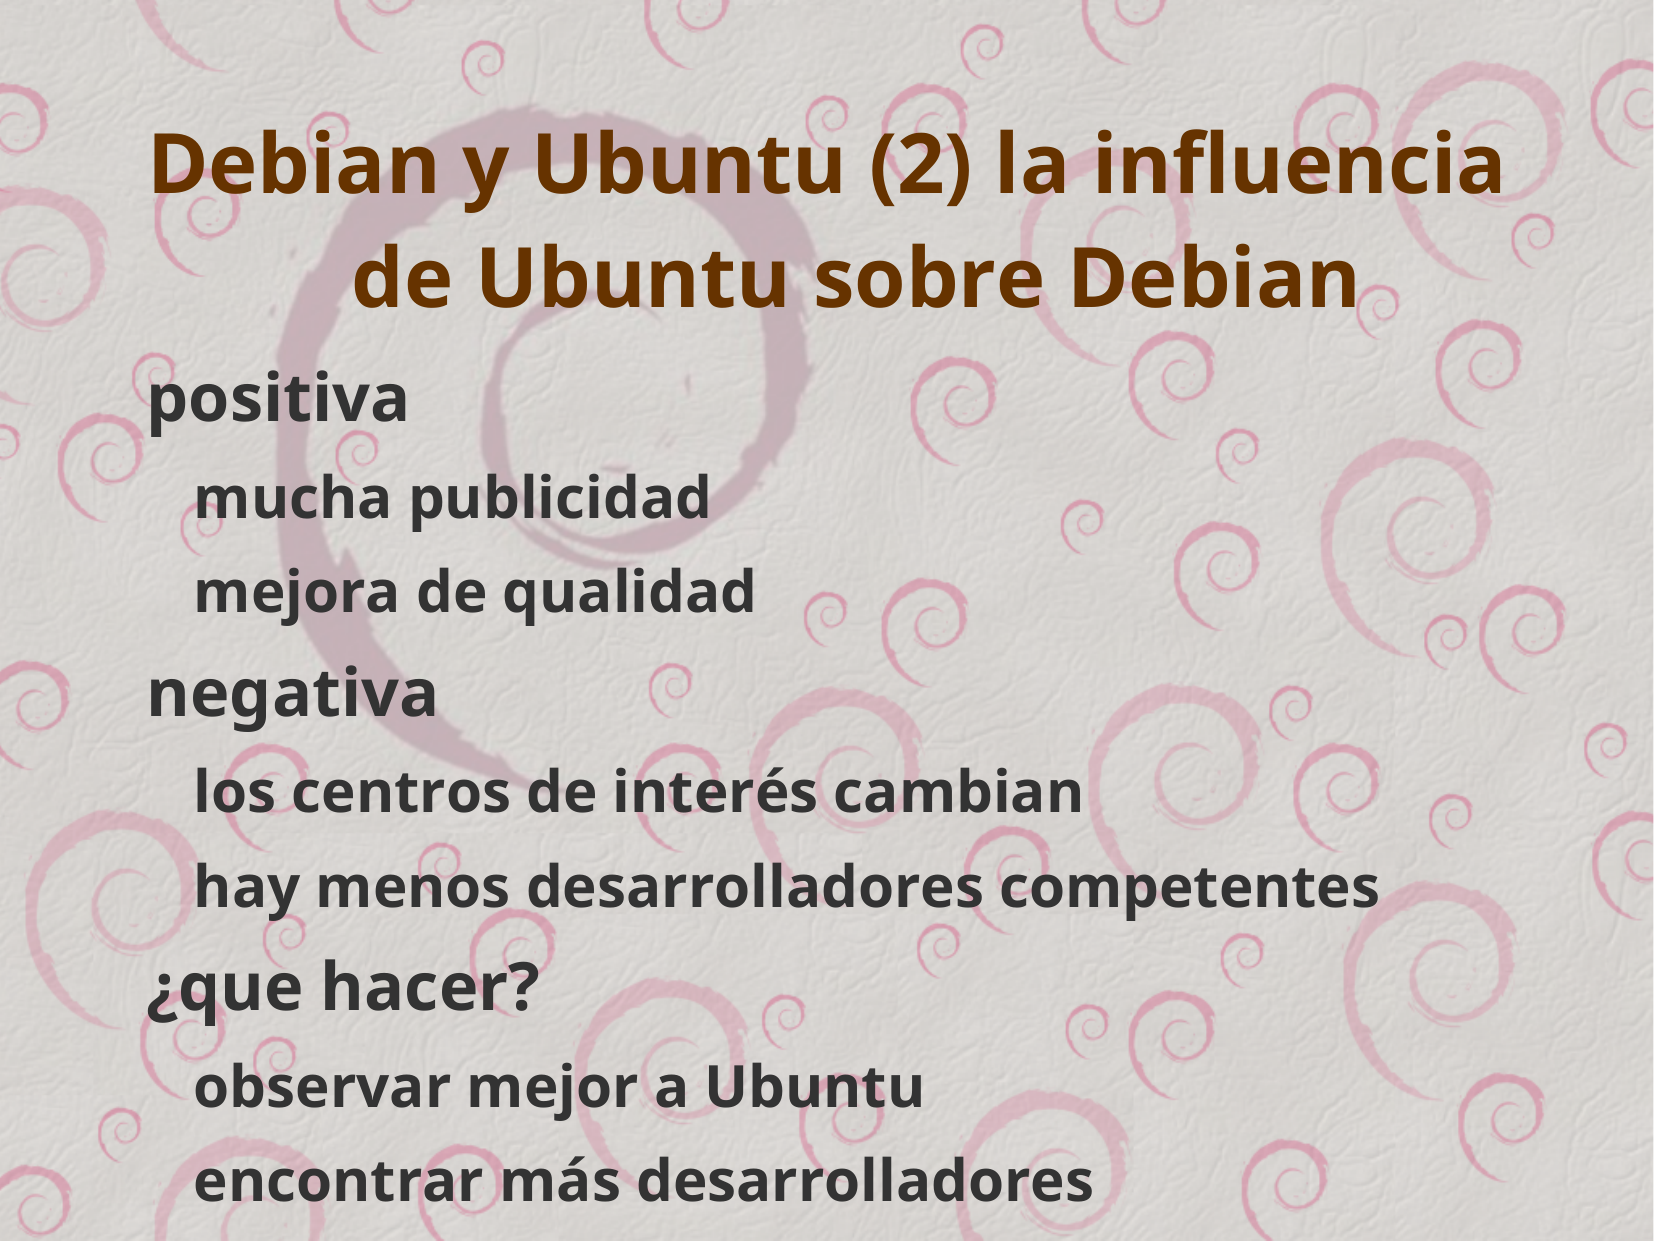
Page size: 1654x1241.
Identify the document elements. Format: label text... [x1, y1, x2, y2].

picture [0, 0, 1654, 1241]
list positiva mucha publicidad mejora de qualidad negativa los centros de interés cambian hay menos desarrolladores competentes ¿que hacer? observar mejor a Ubuntu encontrar más desarrolladores fomentar contribuciones a Debian [134, 350, 1516, 1189]
title Debian y Ubuntu (2) la influencia de Ubuntu sobre Debian [121, 114, 1534, 322]
